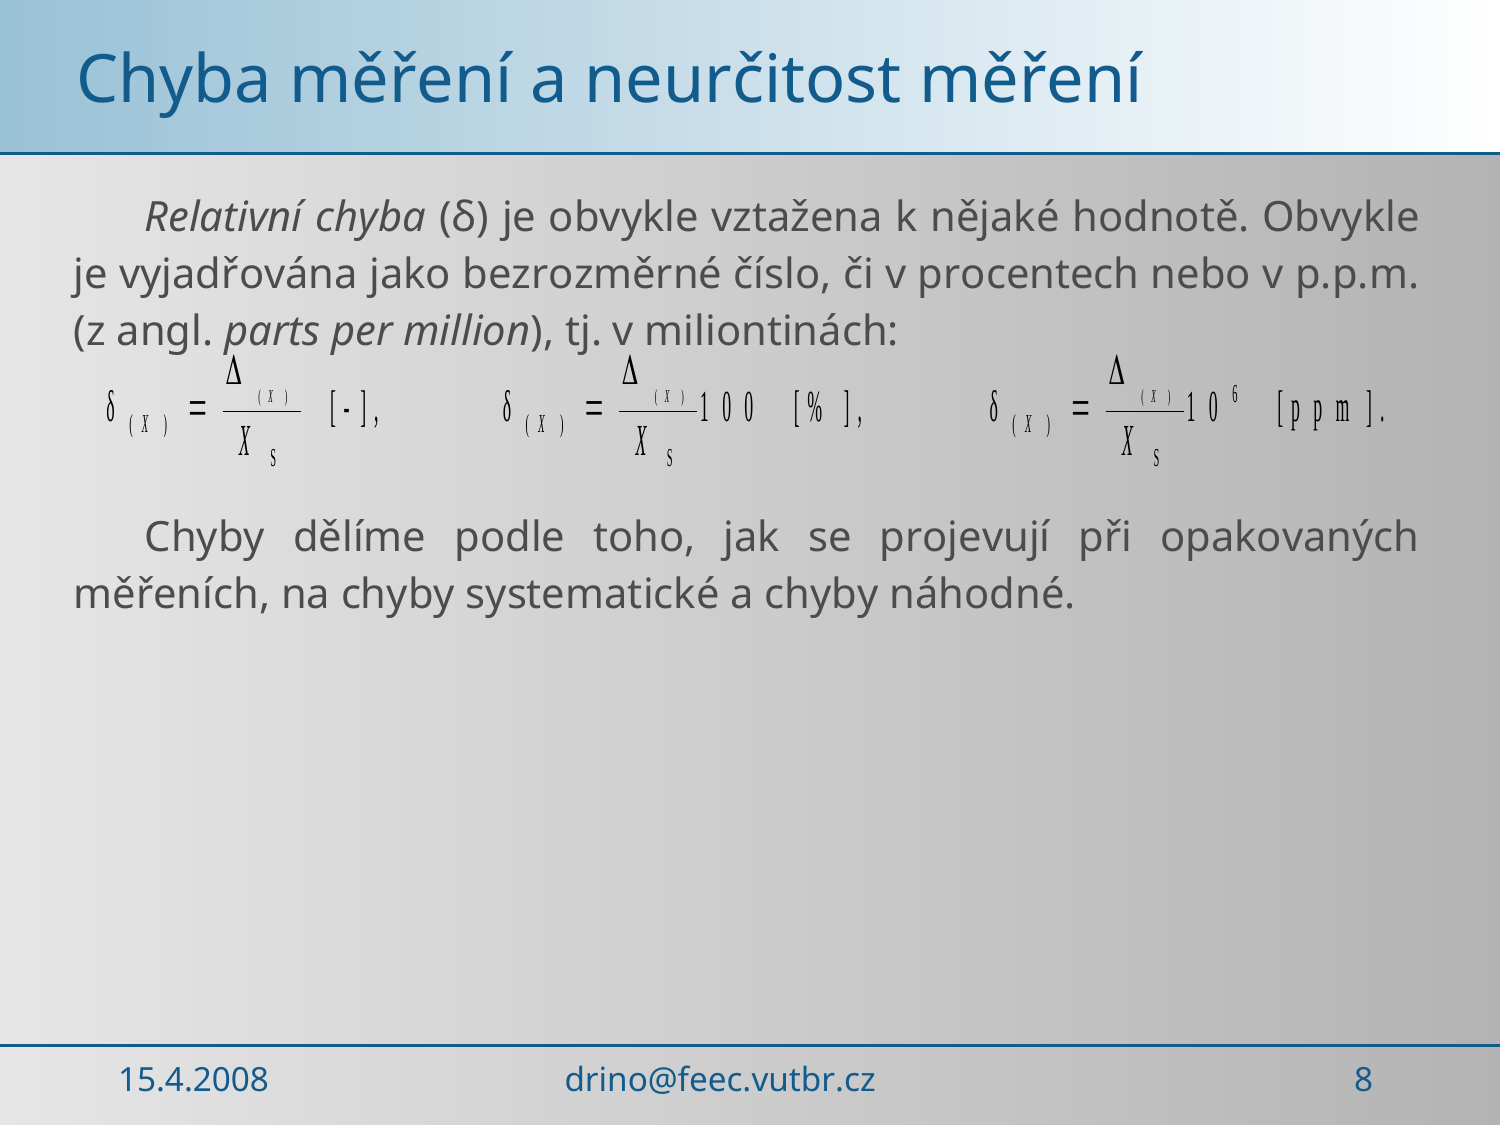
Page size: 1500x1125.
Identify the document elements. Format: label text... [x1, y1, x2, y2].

text_box drino@feec.vutbr.cz [454, 1049, 987, 1125]
text_box 15.4.2008 [103, 1049, 432, 1125]
text_box Relativní chyba (δ) je obvykle vztažena k nějaké hodnotě. Obvykle je vyjadřována jako bezrozměrné číslo, či v procentech nebo v p.p.m. (z angl. parts per million), tj. v miliontinách: Chyby dělíme podle toho, jak se projevují při opakovaných měřeních, na chyby systematické a chyby náhodné. [59, 178, 1442, 629]
text_box <číslo> [1075, 1049, 1388, 1125]
title Chyba měření a neurčitost měření [0, 0, 1500, 152]
picture [100, 340, 1400, 478]
